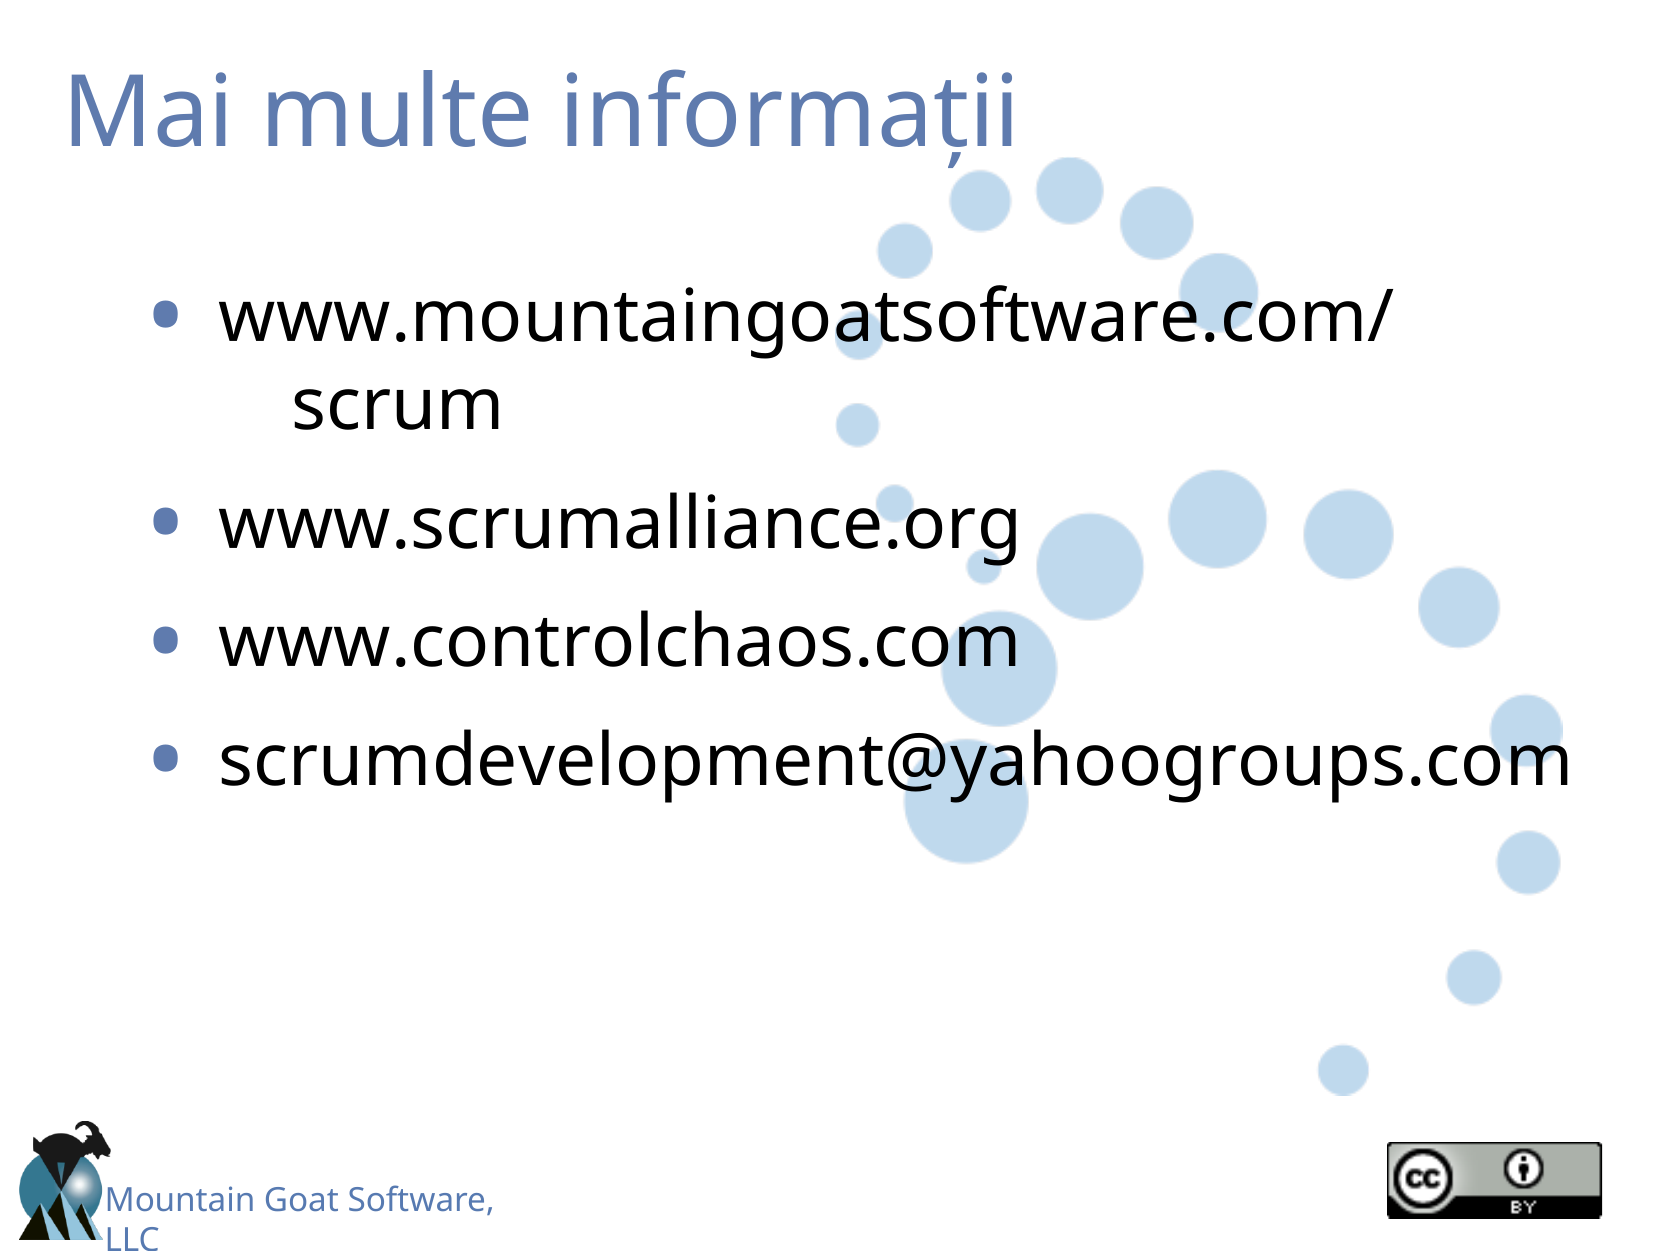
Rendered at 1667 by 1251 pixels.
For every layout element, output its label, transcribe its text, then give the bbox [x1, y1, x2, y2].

list www.mountaingoatsoftware.com/scrum www.scrumalliance.org www.controlchaos.com scrumdevelopment@yahoogroups.com [56, 262, 1609, 1096]
title Mai multe informații [56, 18, 1609, 194]
